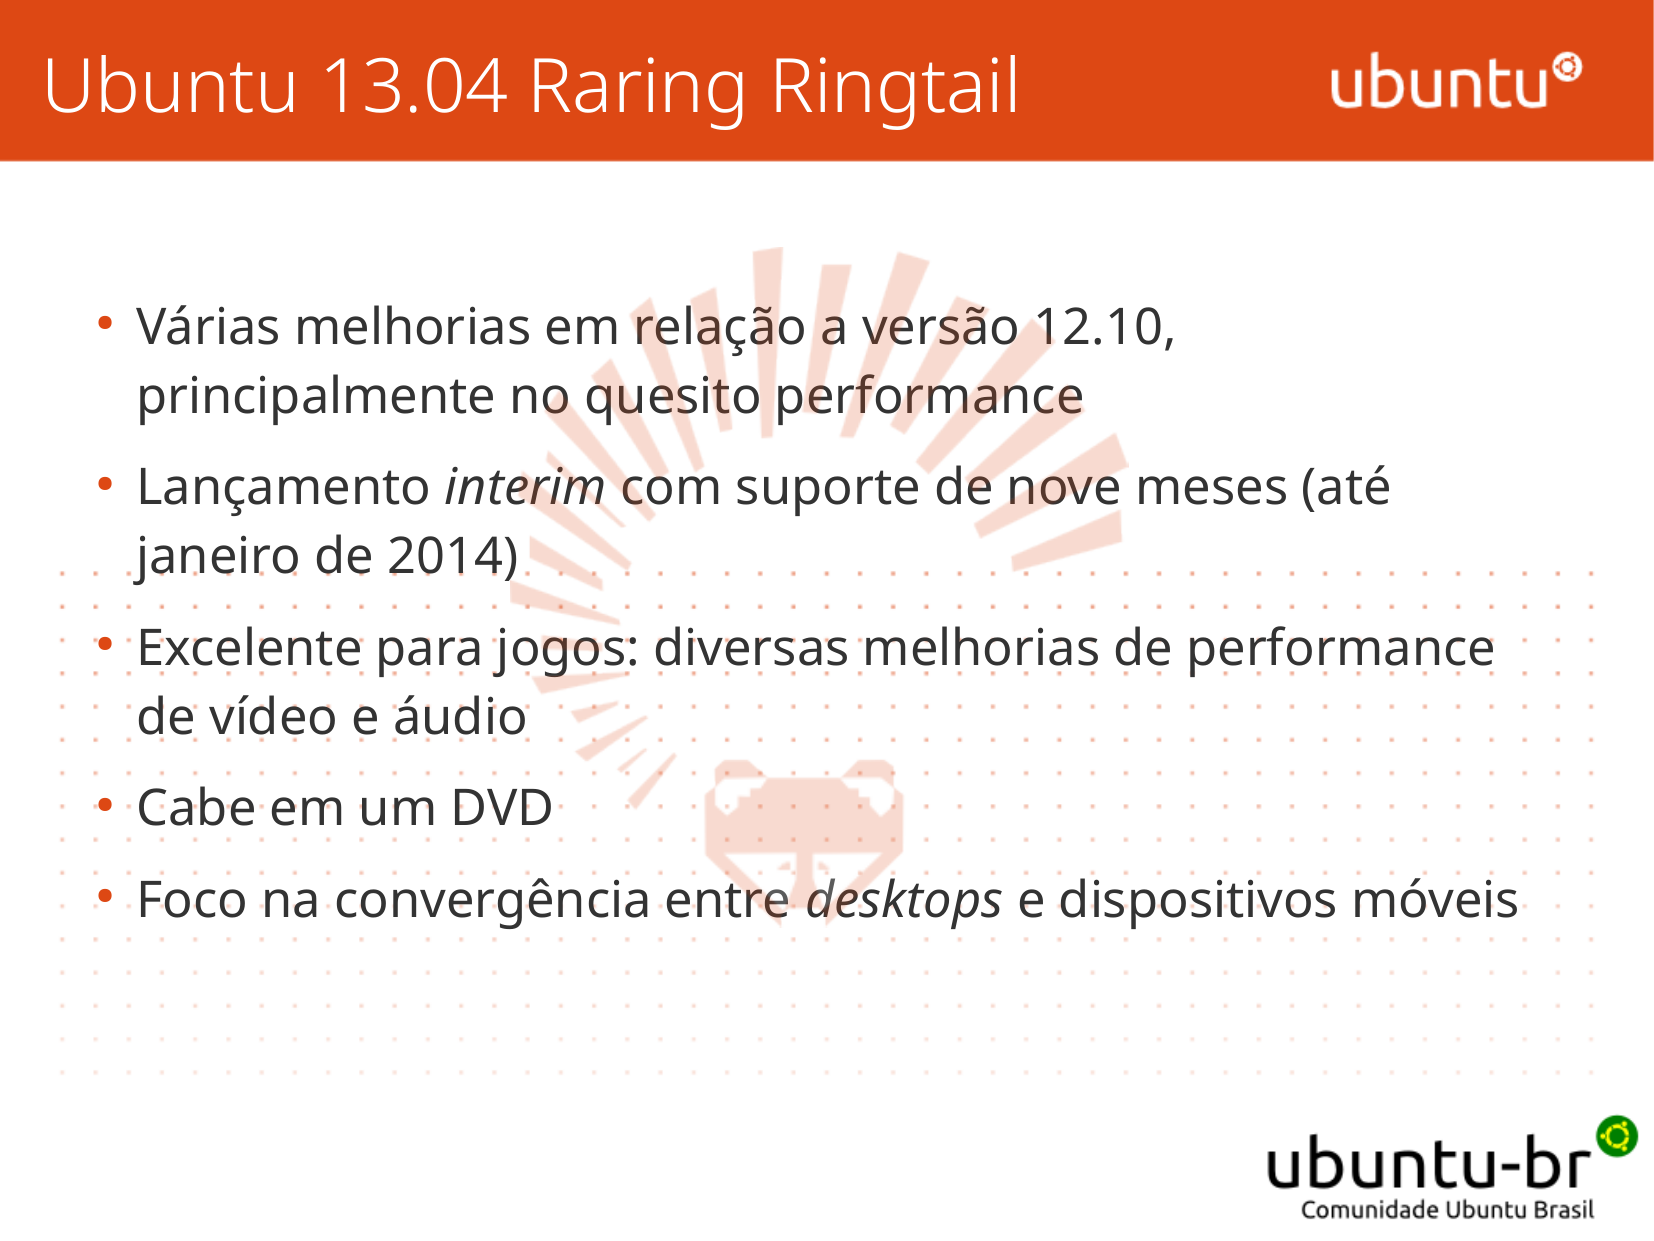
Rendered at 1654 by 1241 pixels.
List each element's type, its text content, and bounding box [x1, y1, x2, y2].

title Ubuntu 13.04 Raring Ringtail [41, 31, 1300, 136]
picture [0, 0, 1654, 1241]
list Várias melhorias em relação a versão 12.10, principalmente no quesito performance Lançamento interim com suporte de nove meses (até janeiro de 2014) Excelente para jogos: diversas melhorias de performance de vídeo e áudio Cabe em um DVD Foco na convergência entre desktops e dispositivos móveis [82, 290, 1538, 1010]
